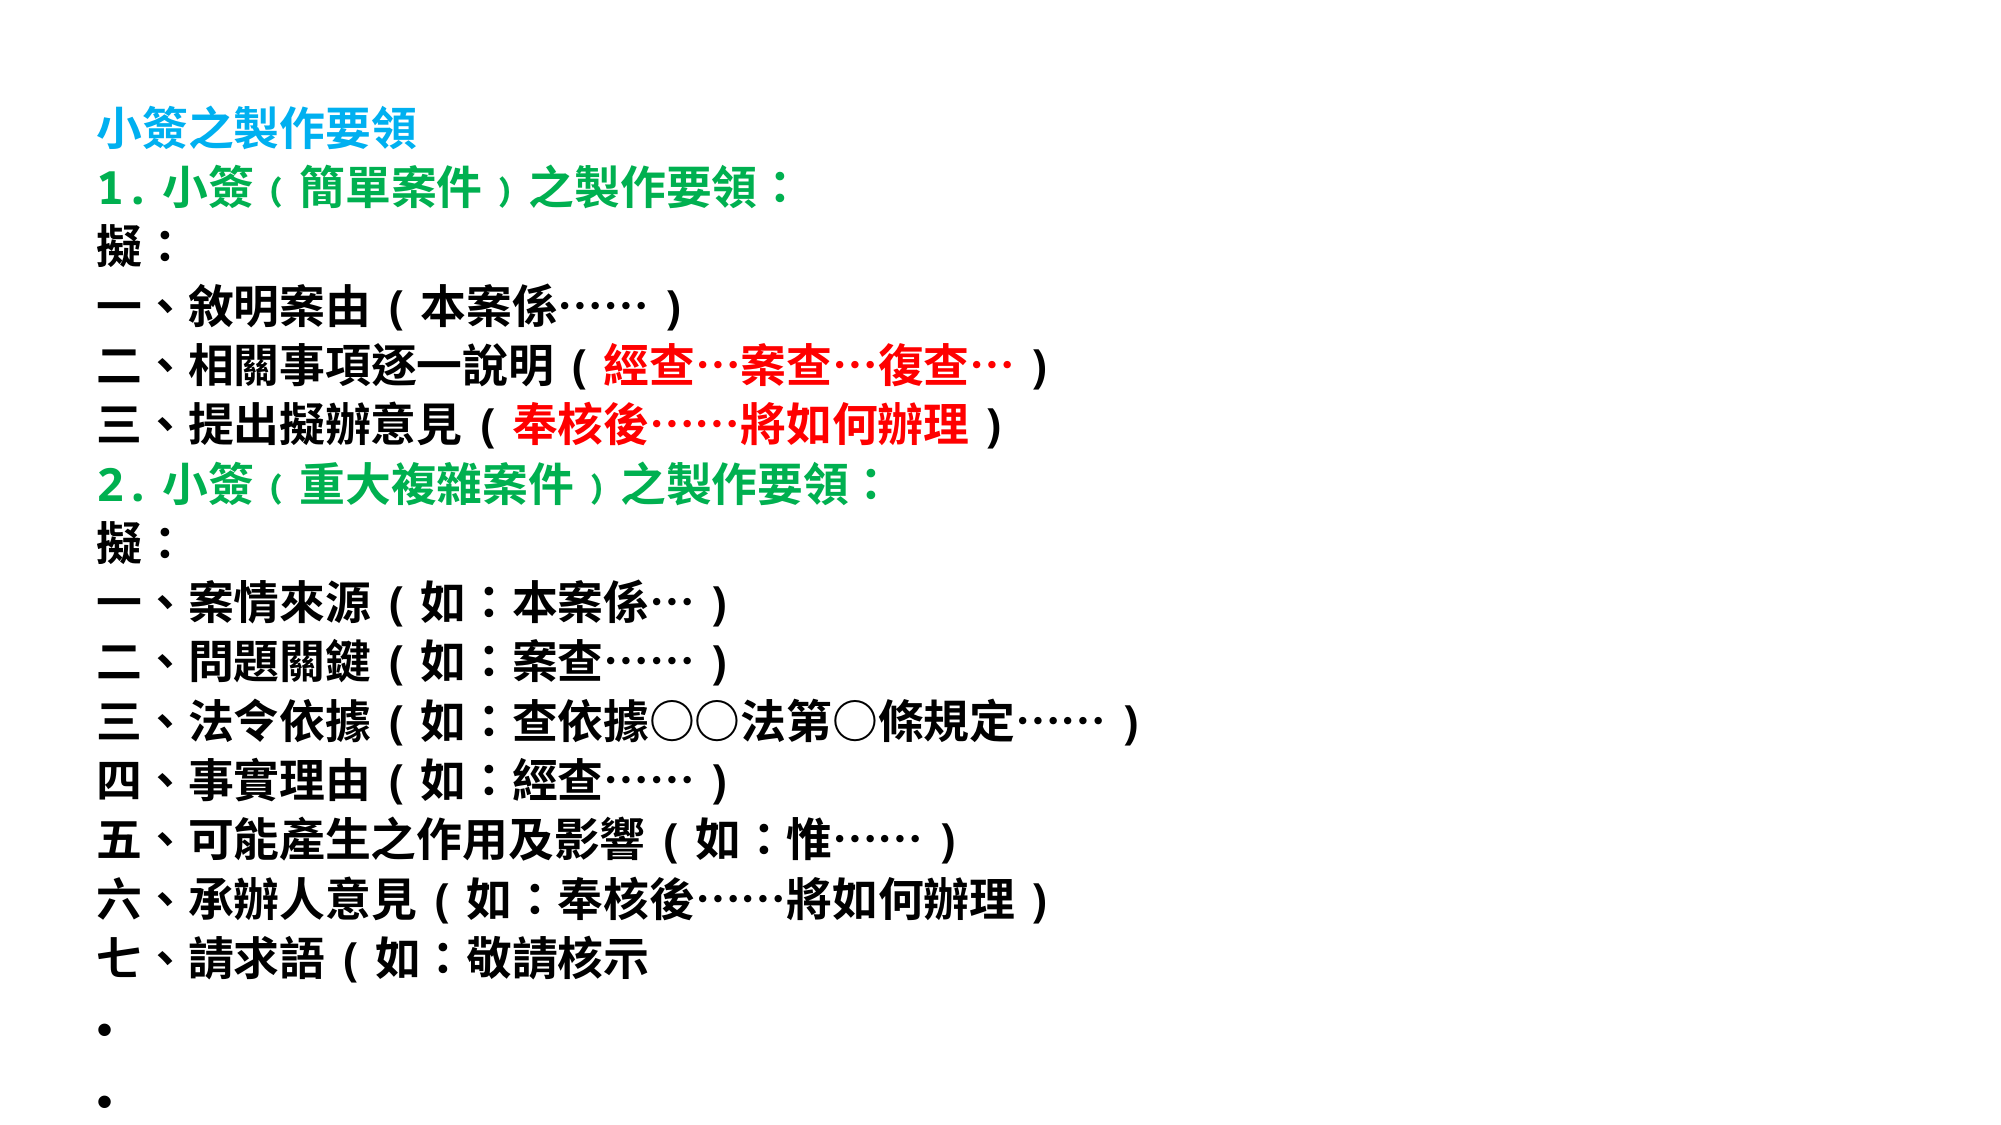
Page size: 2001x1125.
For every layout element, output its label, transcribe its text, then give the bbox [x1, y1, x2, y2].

list 小簽之製作要領 1.小簽﹙簡單案件﹚之製作要領： 擬： 一、敘明案由(本案係……) 二、相關事項逐一說明(經查…案查…復查…) 三、提出擬辦意見(奉核後……將如何辦理) 2.小簽﹙重大複雜案件﹚之製作要領： 擬： 一、案情來源(如：本案係…) 二、問題關鍵(如：案查……) 三、法令依據(如：查依據○○法第○條規定……) 四、事實理由(如：經查……) 五、可能產生之作用及影響(如：惟……) 六、承辦人意見(如：奉核後……將如何辦理) 七、請求語(如：敬請核示 [81, 107, 1903, 1018]
